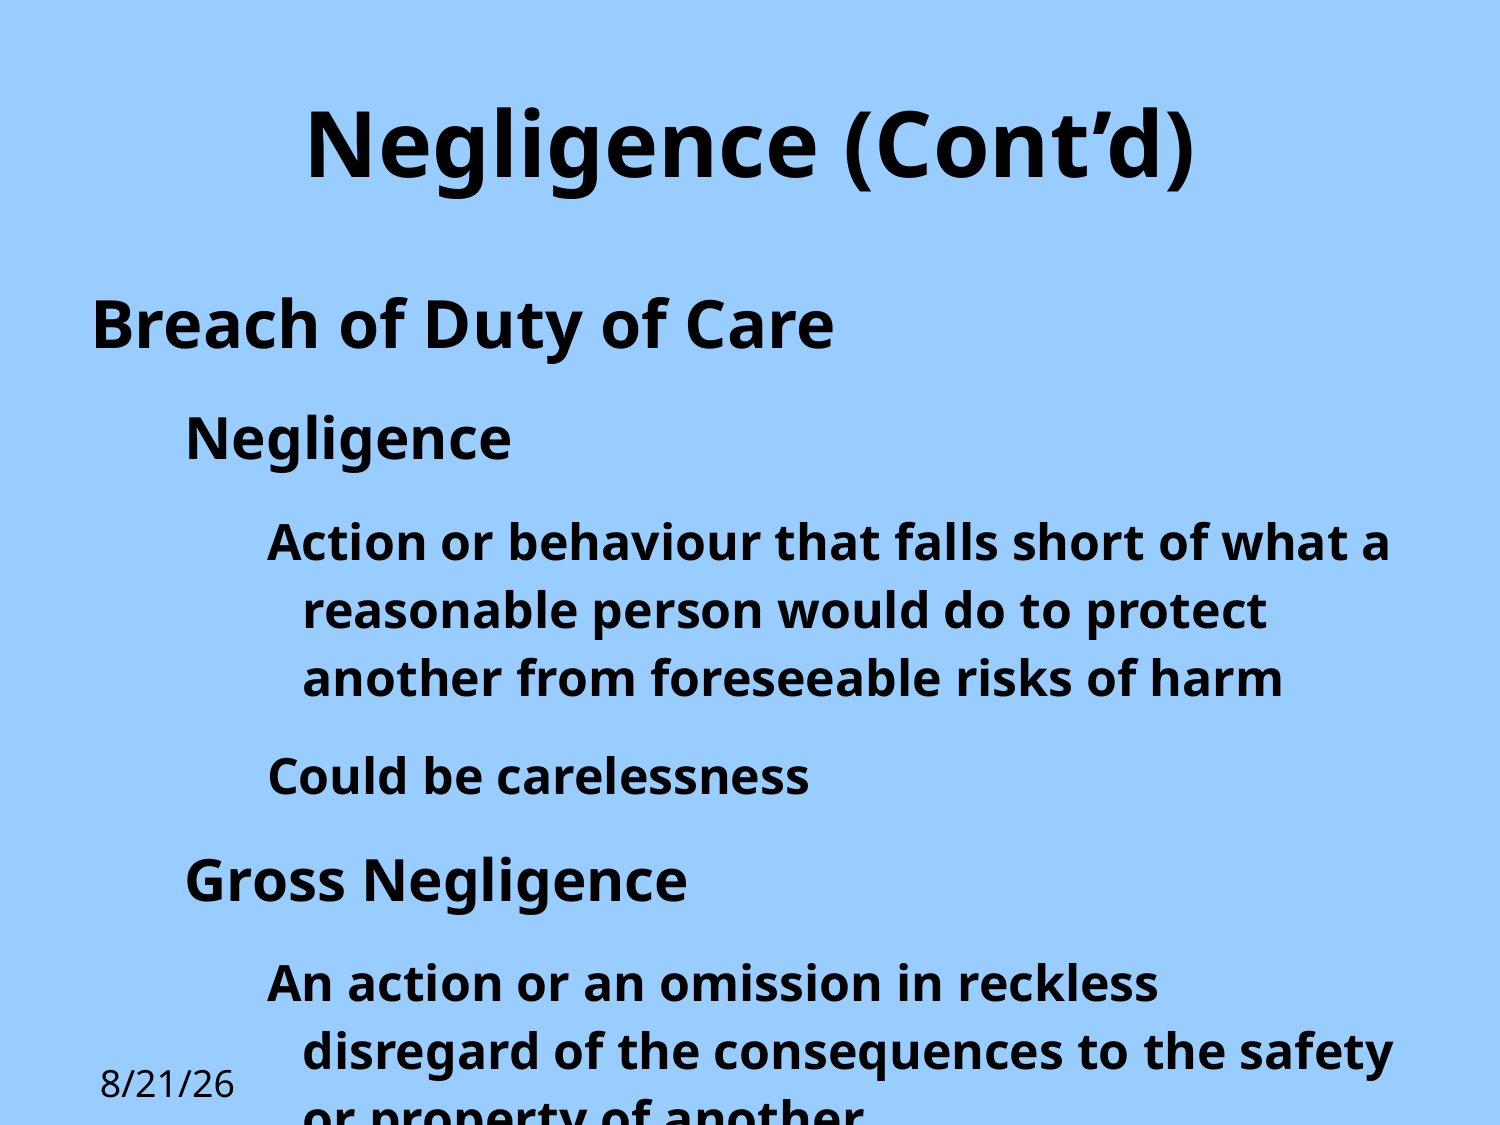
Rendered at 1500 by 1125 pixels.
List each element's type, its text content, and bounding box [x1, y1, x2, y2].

title Negligence (Cont’d) [75, 33, 1425, 244]
list Breach of Duty of Care Negligence Action or behaviour that falls short of what a reasonable person would do to protect another from foreseeable risks of harm Could be carelessness Gross Negligence An action or an omission in reckless disregard of the consequences to the safety or property of another Damage [75, 262, 1425, 1125]
